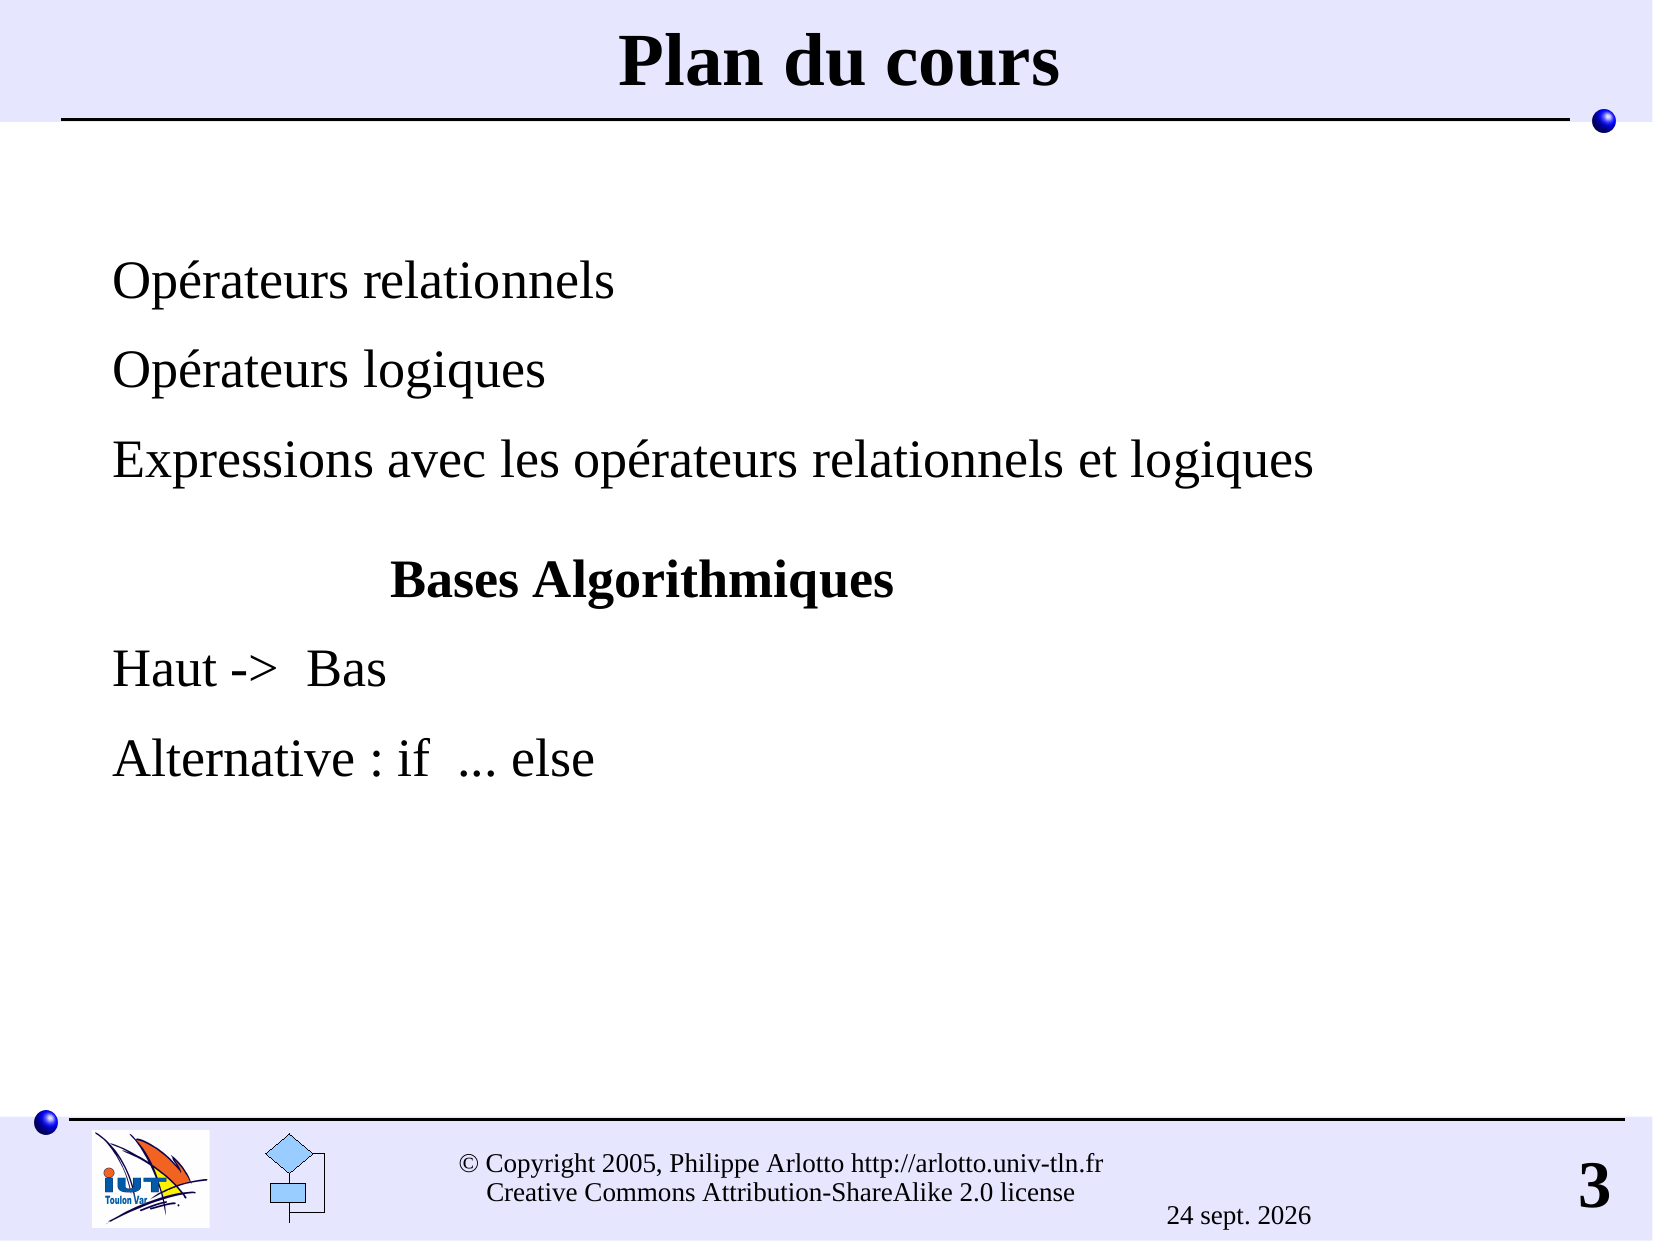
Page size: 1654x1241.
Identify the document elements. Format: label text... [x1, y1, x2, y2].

list Opérateurs relationnels Opérateurs logiques Expressions avec les opérateurs relationnels et logiques Bases Algorithmiques Haut -> Bas Alternative : if ... else [94, 249, 1506, 857]
title Plan du cours [95, 14, 1585, 107]
